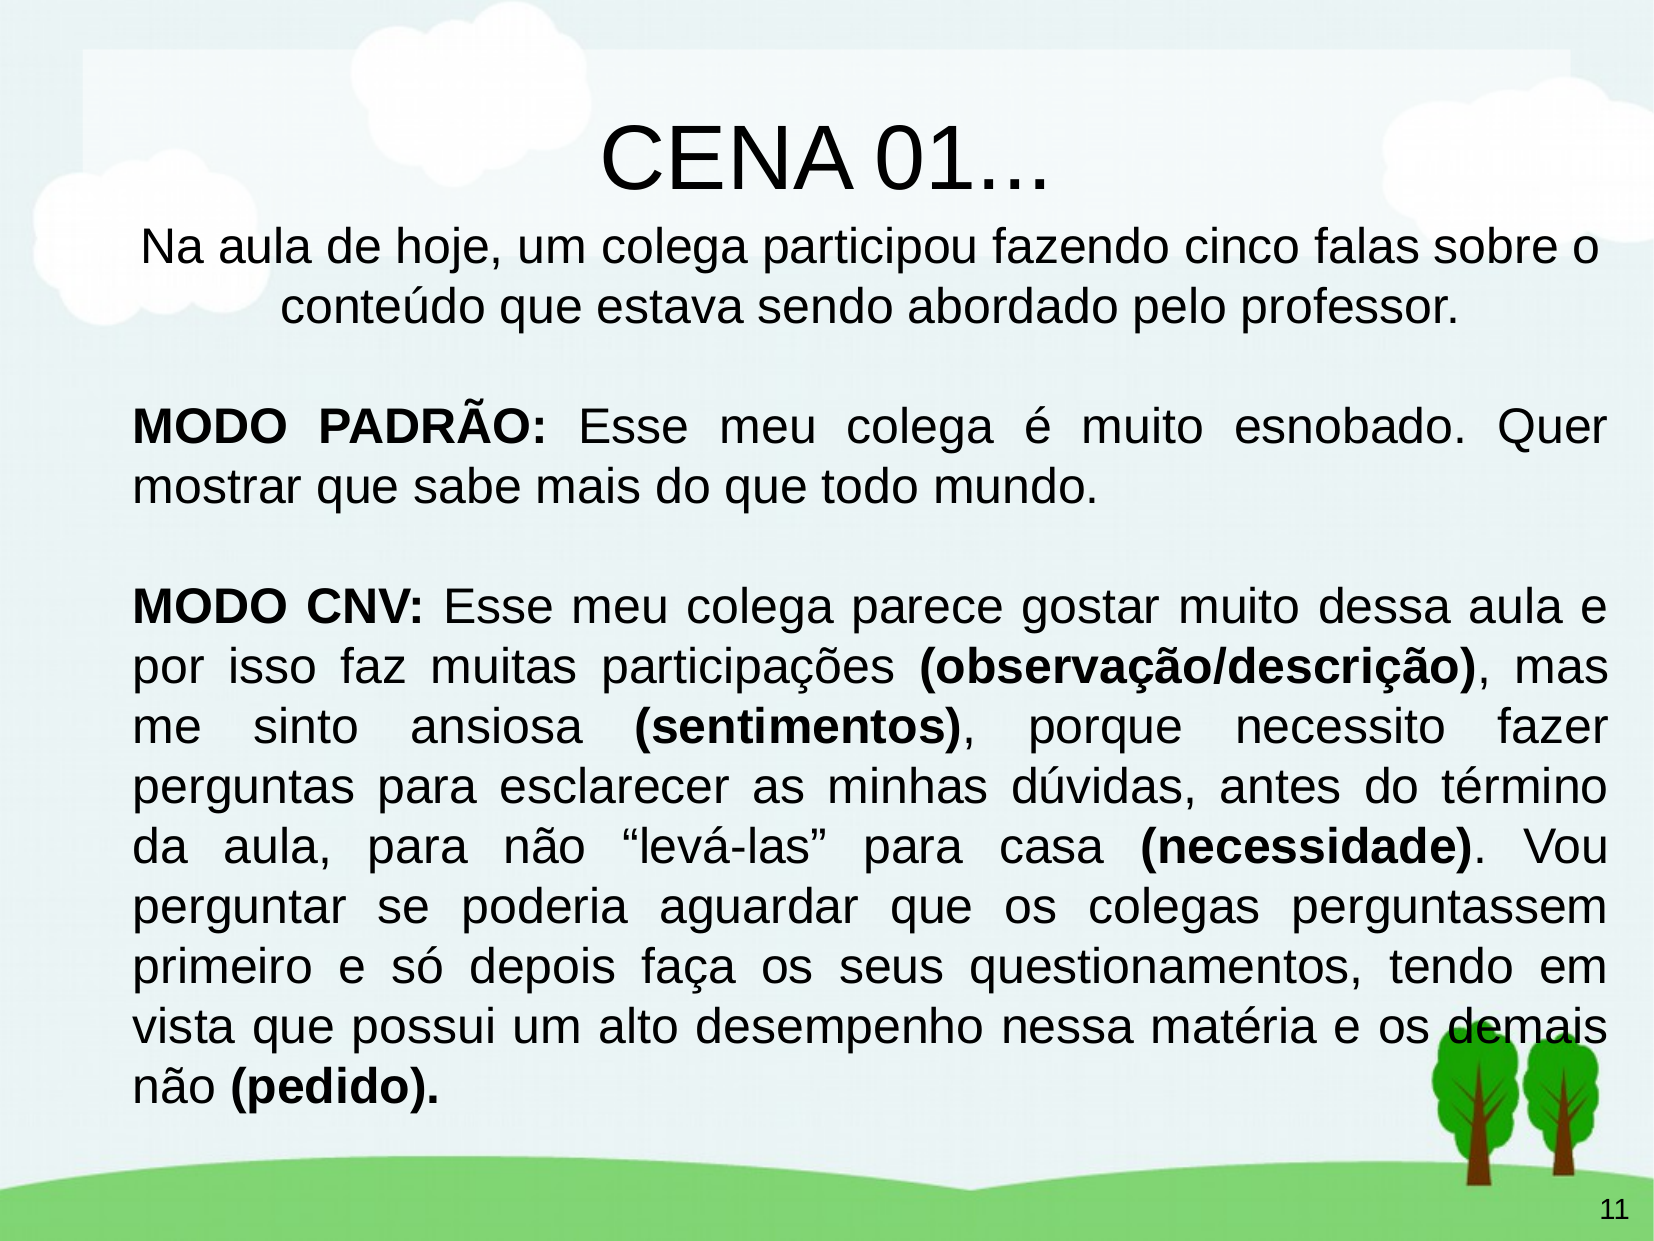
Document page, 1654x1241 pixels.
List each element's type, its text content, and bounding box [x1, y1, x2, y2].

text_box Na aula de hoje, um colega participou fazendo cinco falas sobre o conteúdo que estava sendo abordado pelo professor. MODO PADRÃO: Esse meu colega é muito esnobado. Quer mostrar que sabe mais do que todo mundo. MODO CNV: Esse meu colega parece gostar muito dessa aula e por isso faz muitas participações (observação/descrição), mas me sinto ansiosa (sentimentos), porque necessito fazer perguntas para esclarecer as minhas dúvidas, antes do término da aula, para não “levá-las” para casa (necessidade). Vou perguntar se poderia aguardar que os colegas perguntassem primeiro e só depois faça os seus questionamentos, tendo em vista que possui um alto desempenho nessa matéria e os demais não (pedido). [118, 206, 1624, 1093]
title CENA 01... [82, 49, 1571, 257]
picture [0, 0, 1654, 1241]
